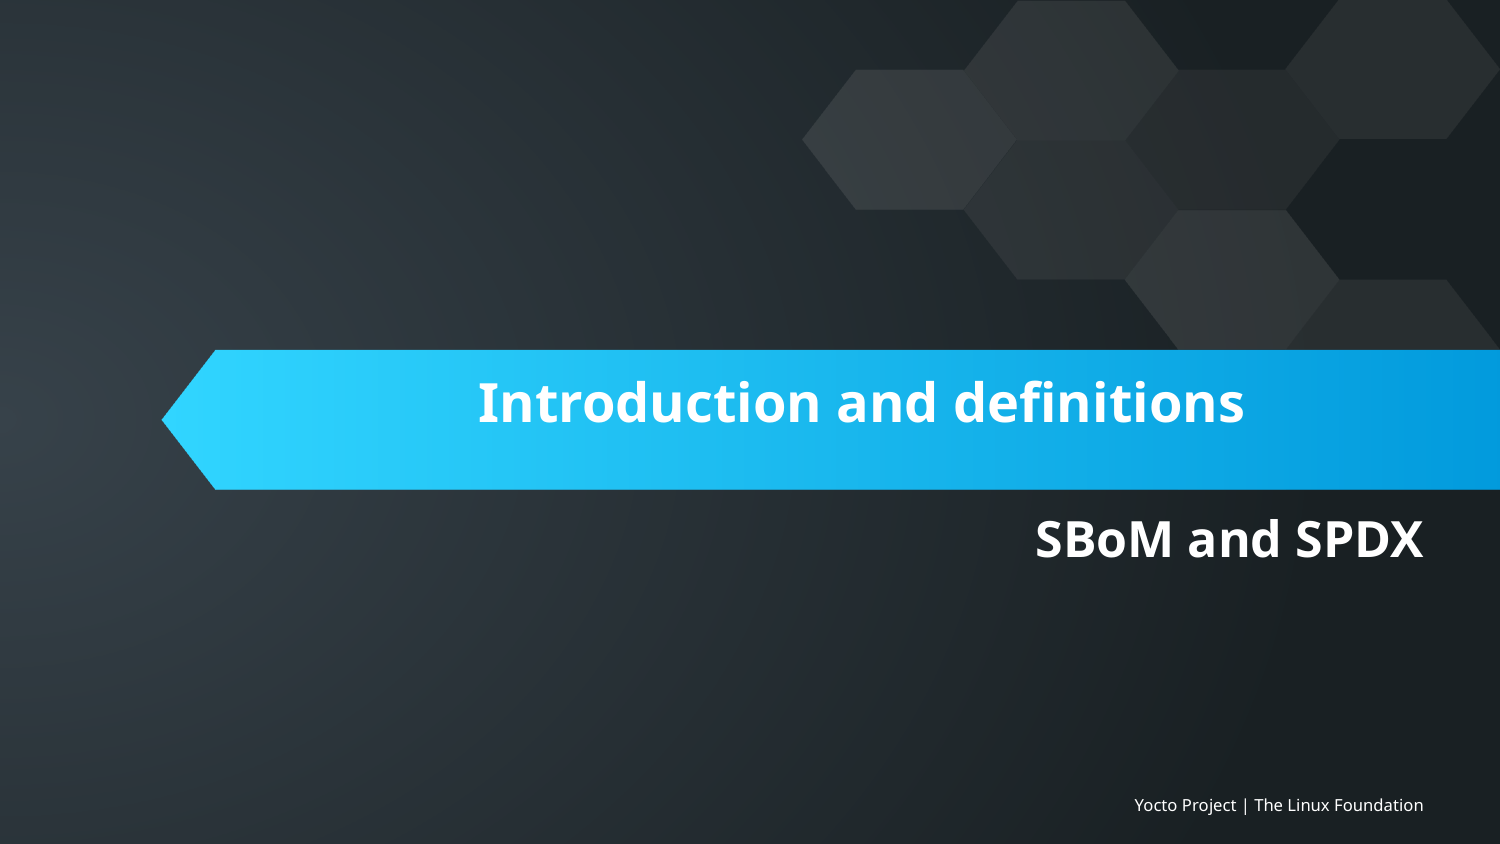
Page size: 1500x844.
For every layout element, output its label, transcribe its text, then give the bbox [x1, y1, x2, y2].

title Introduction and definitions [300, 368, 1424, 476]
picture [0, 0, 1500, 844]
list SBoM and SPDX [296, 507, 1424, 615]
